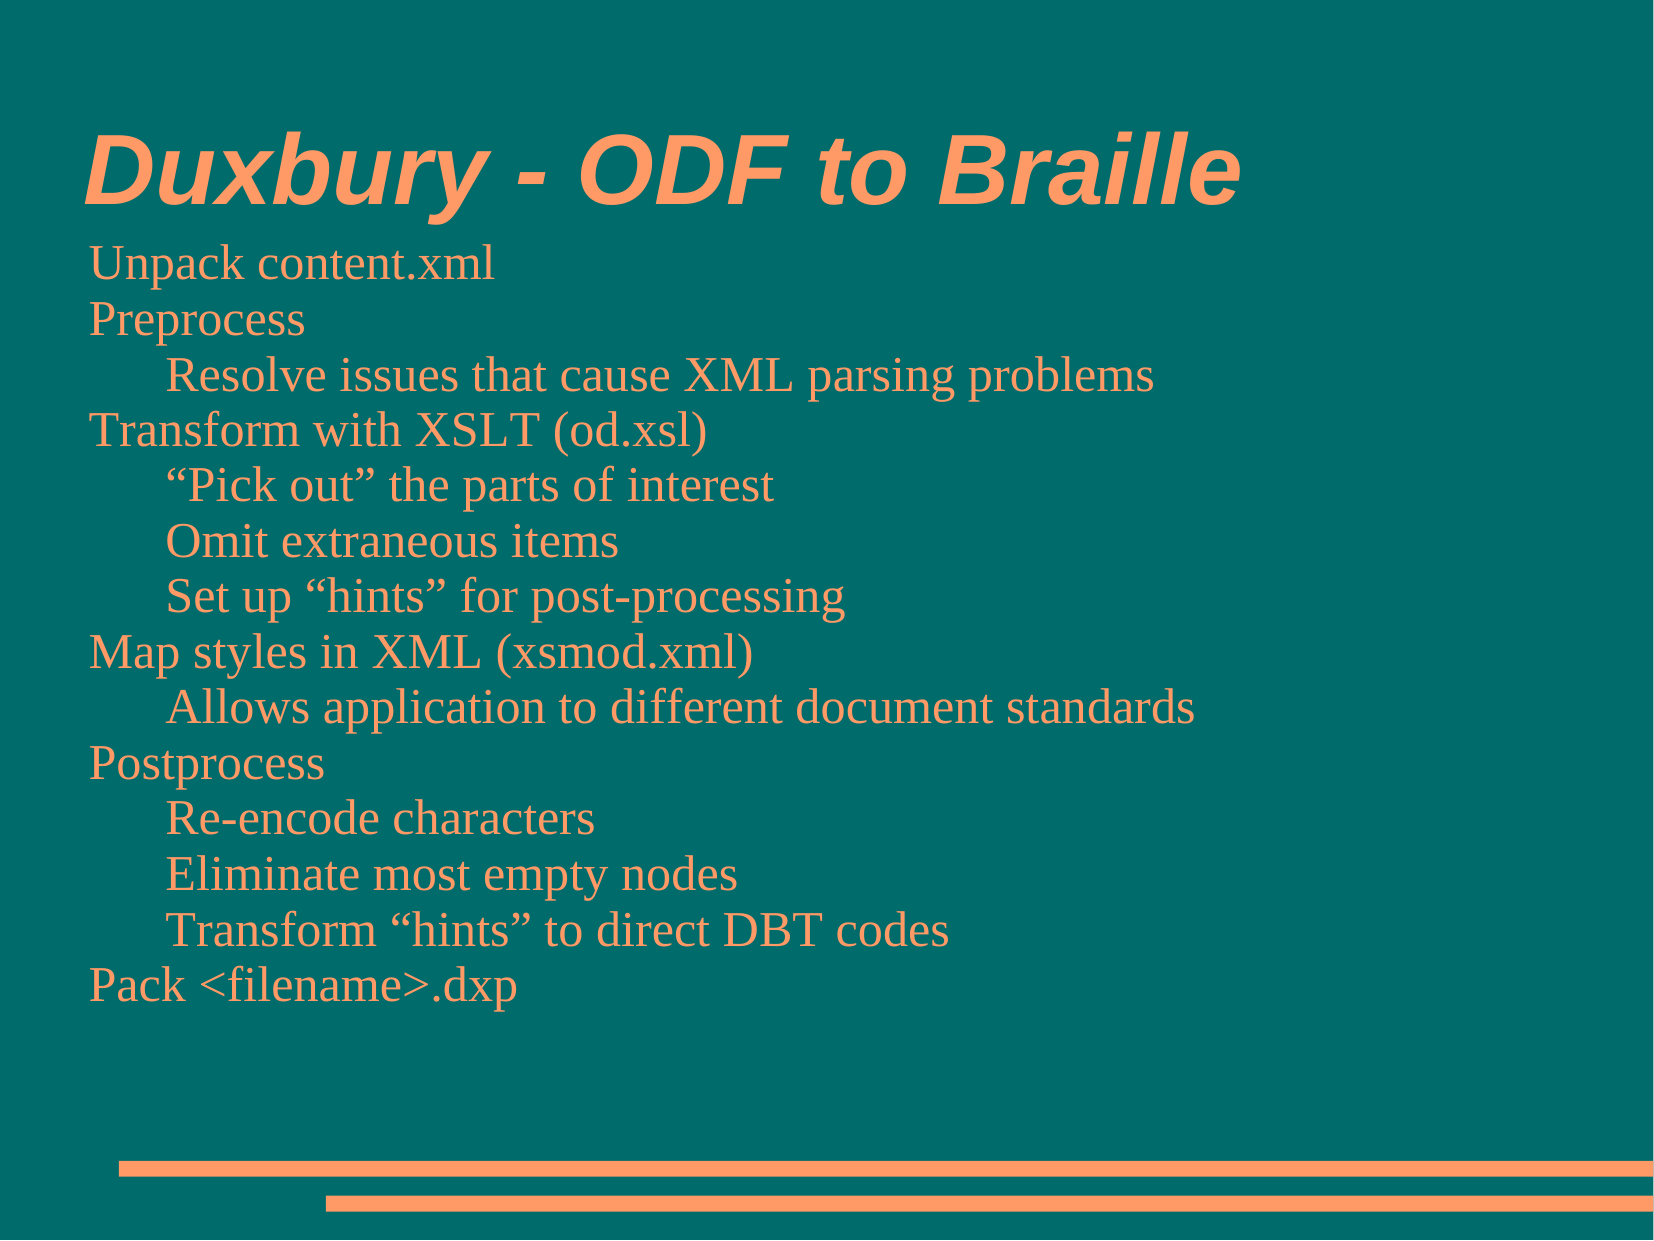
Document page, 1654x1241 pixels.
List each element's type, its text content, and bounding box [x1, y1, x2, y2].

title Duxbury - ODF to Braille [83, 111, 1585, 229]
list Unpack content.xml Preprocess Resolve issues that cause XML parsing problems Transform with XSLT (od.xsl) “Pick out” the parts of interest Omit extraneous items Set up “hints” for post-processing Map styles in XML (xsmod.xml) Allows application to different document standards Postprocess Re-encode characters Eliminate most empty nodes Transform “hints” to direct DBT codes Pack <filename>.dxp [70, 235, 1545, 1217]
